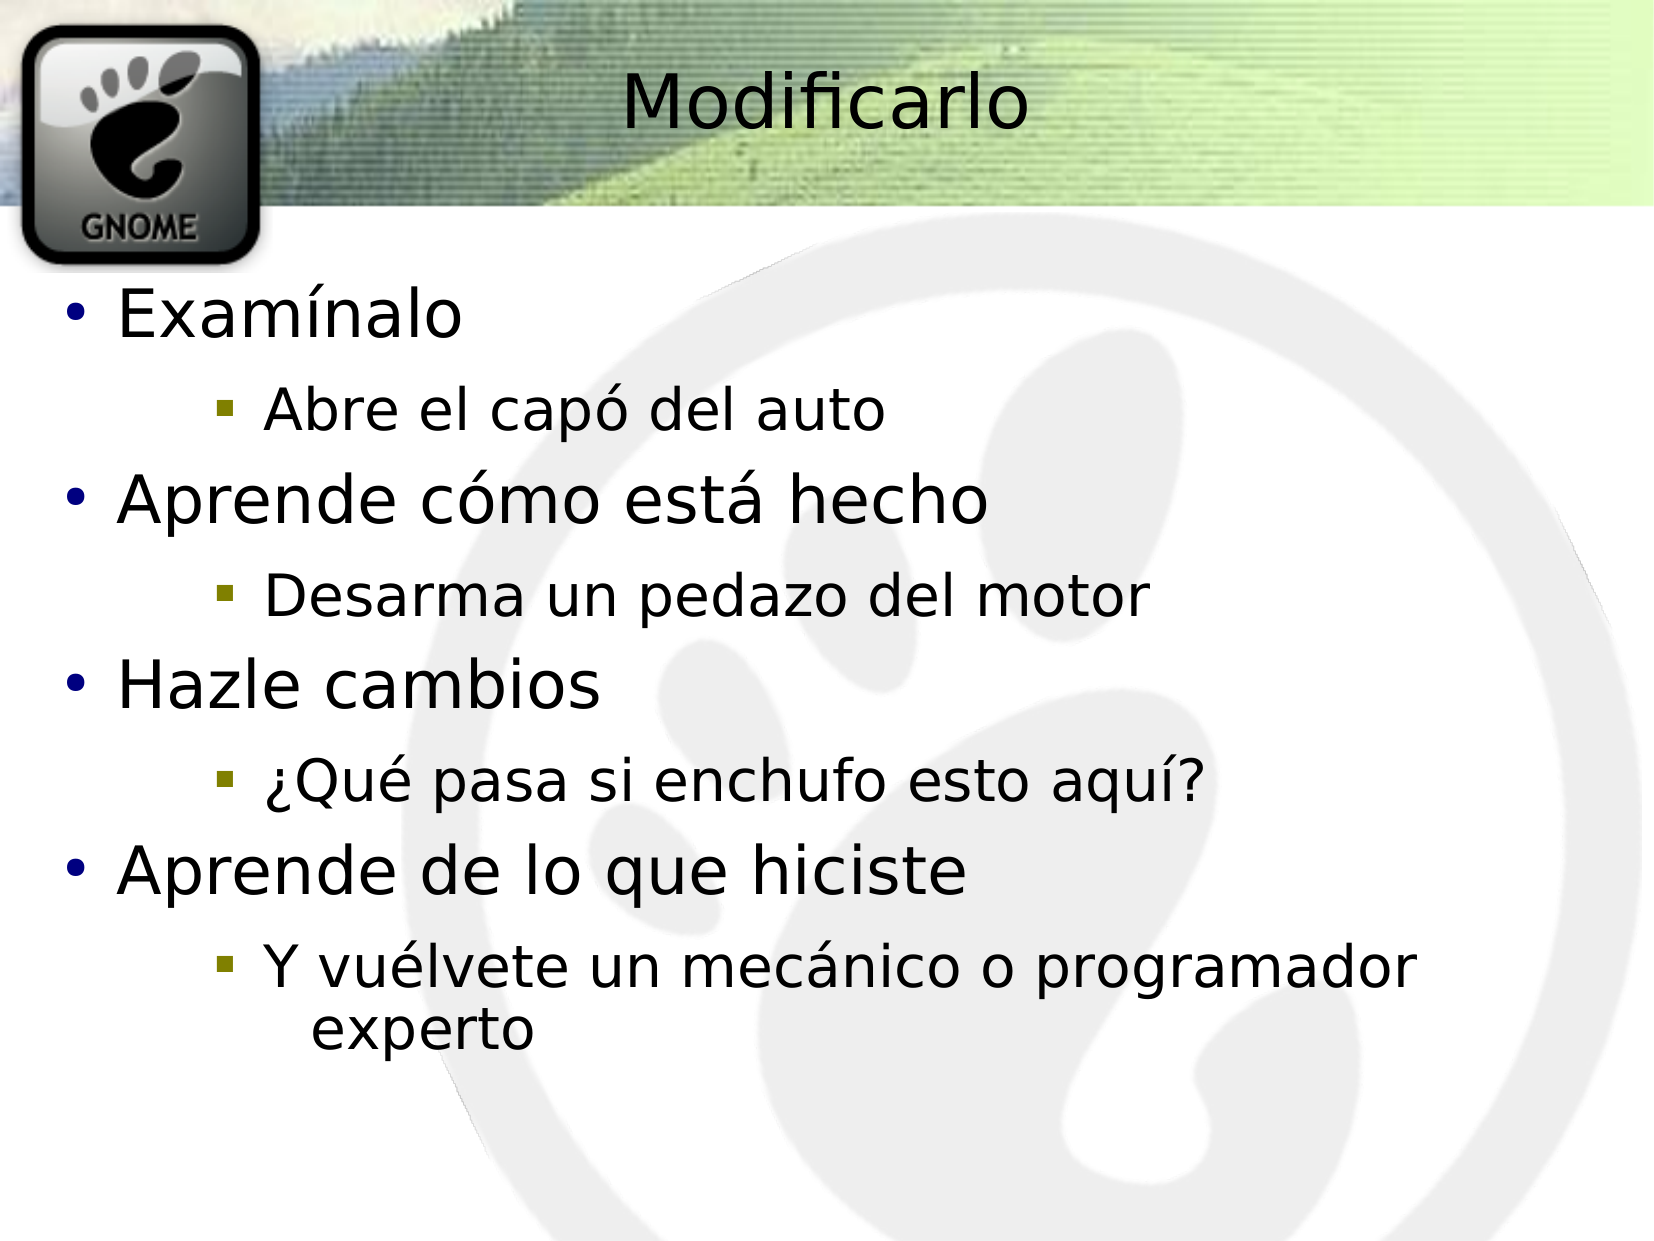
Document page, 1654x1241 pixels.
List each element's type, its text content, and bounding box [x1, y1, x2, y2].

list Examínalo Abre el capó del auto Aprende cómo está hecho Desarma un pedazo del motor Hazle cambios ¿Qué pasa si enchufo esto aquí? Aprende de lo que hiciste Y vuélvete un mecánico o programador experto [29, 280, 1595, 1240]
picture [0, 0, 1654, 1241]
title Modificarlo [0, 0, 1653, 207]
